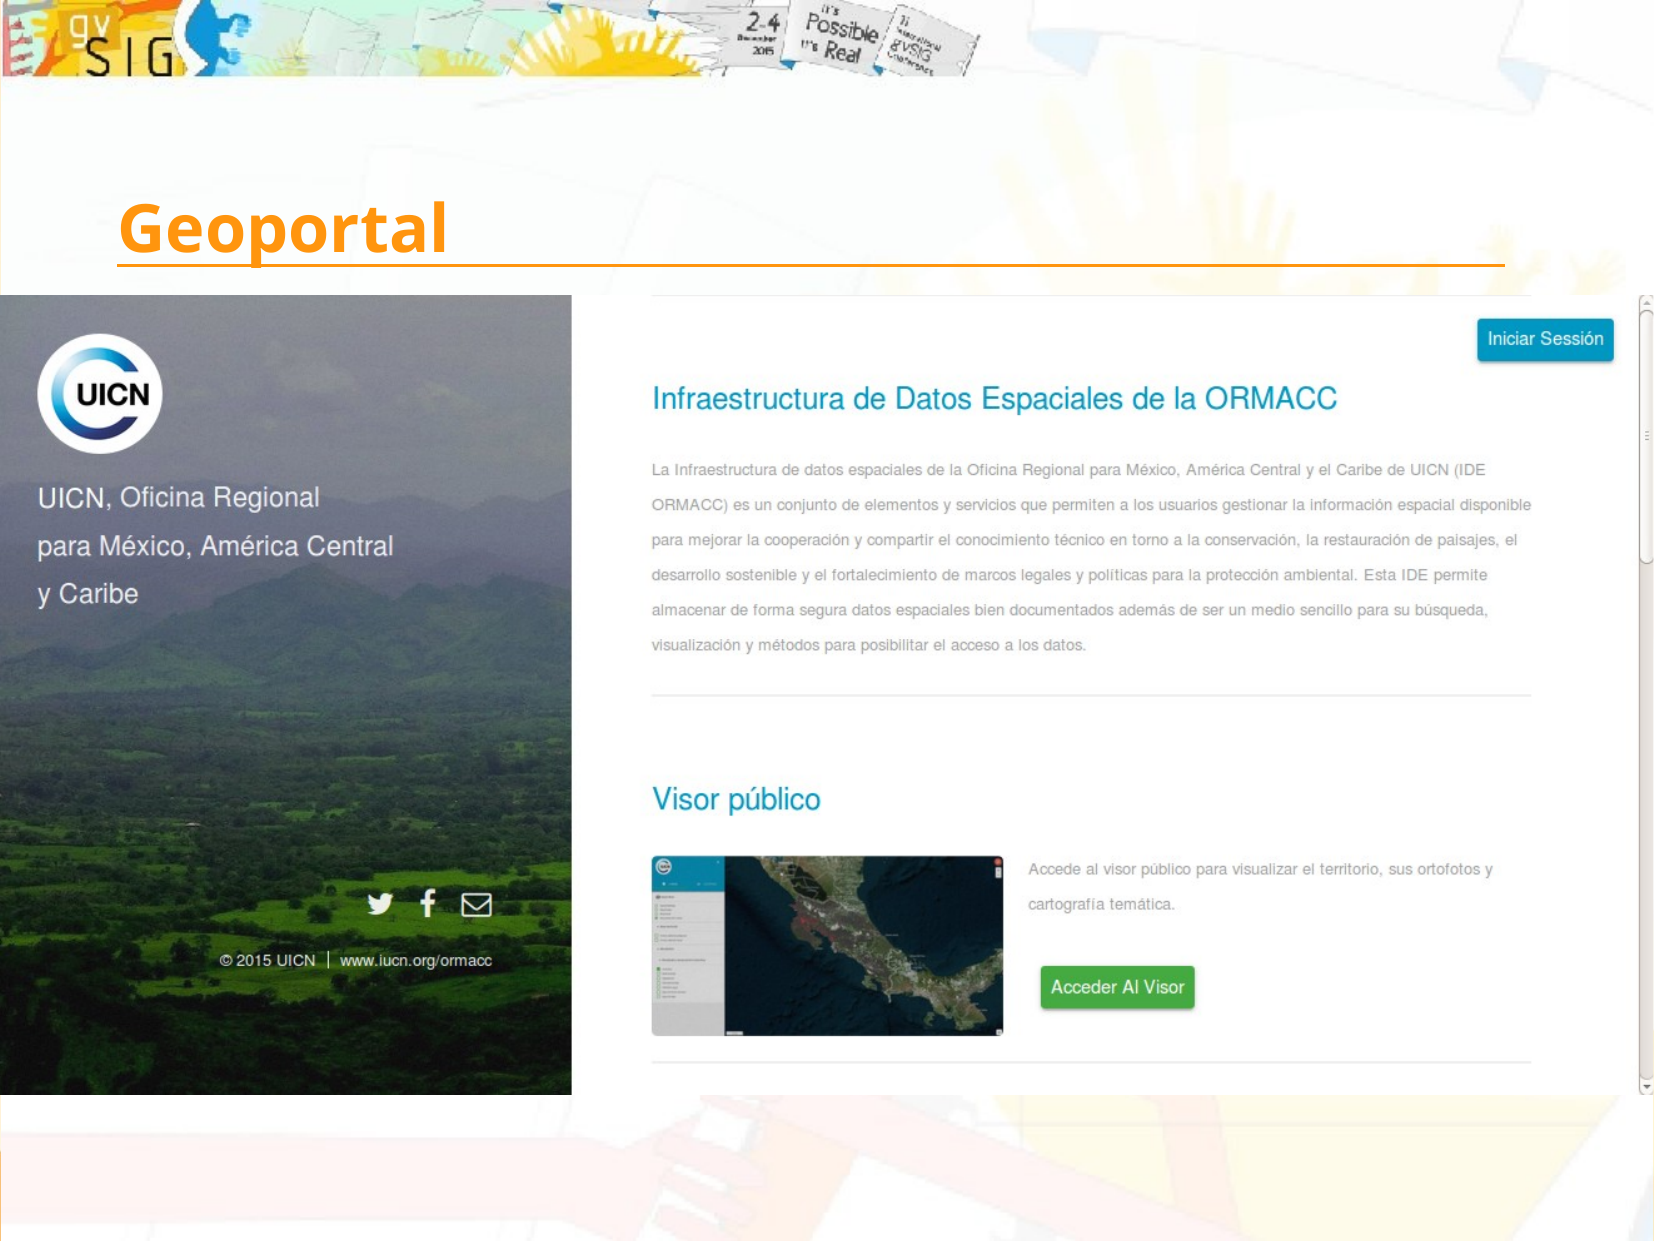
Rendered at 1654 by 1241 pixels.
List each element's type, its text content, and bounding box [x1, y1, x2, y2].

picture [0, 0, 1654, 1241]
title Geoportal [117, 177, 1606, 276]
